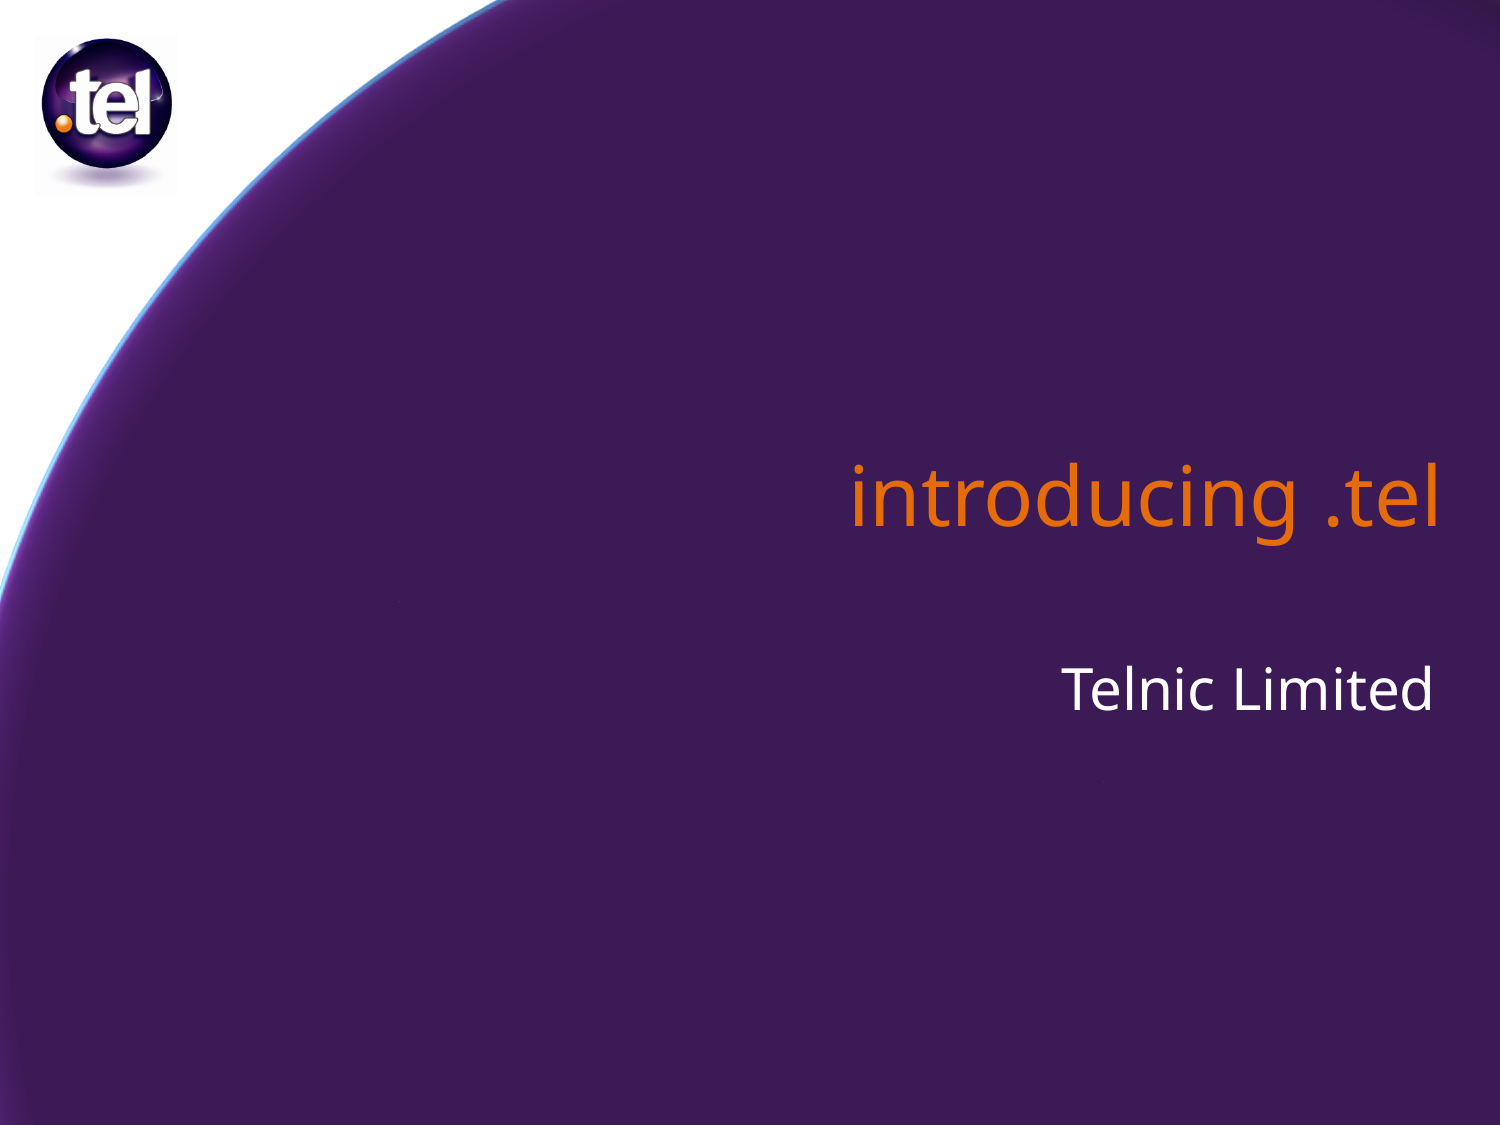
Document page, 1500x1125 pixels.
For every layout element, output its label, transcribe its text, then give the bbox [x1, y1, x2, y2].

picture [0, 0, 1500, 1125]
text_box Telnic Limited [843, 641, 1451, 929]
title introducing .tel [506, 373, 1459, 615]
